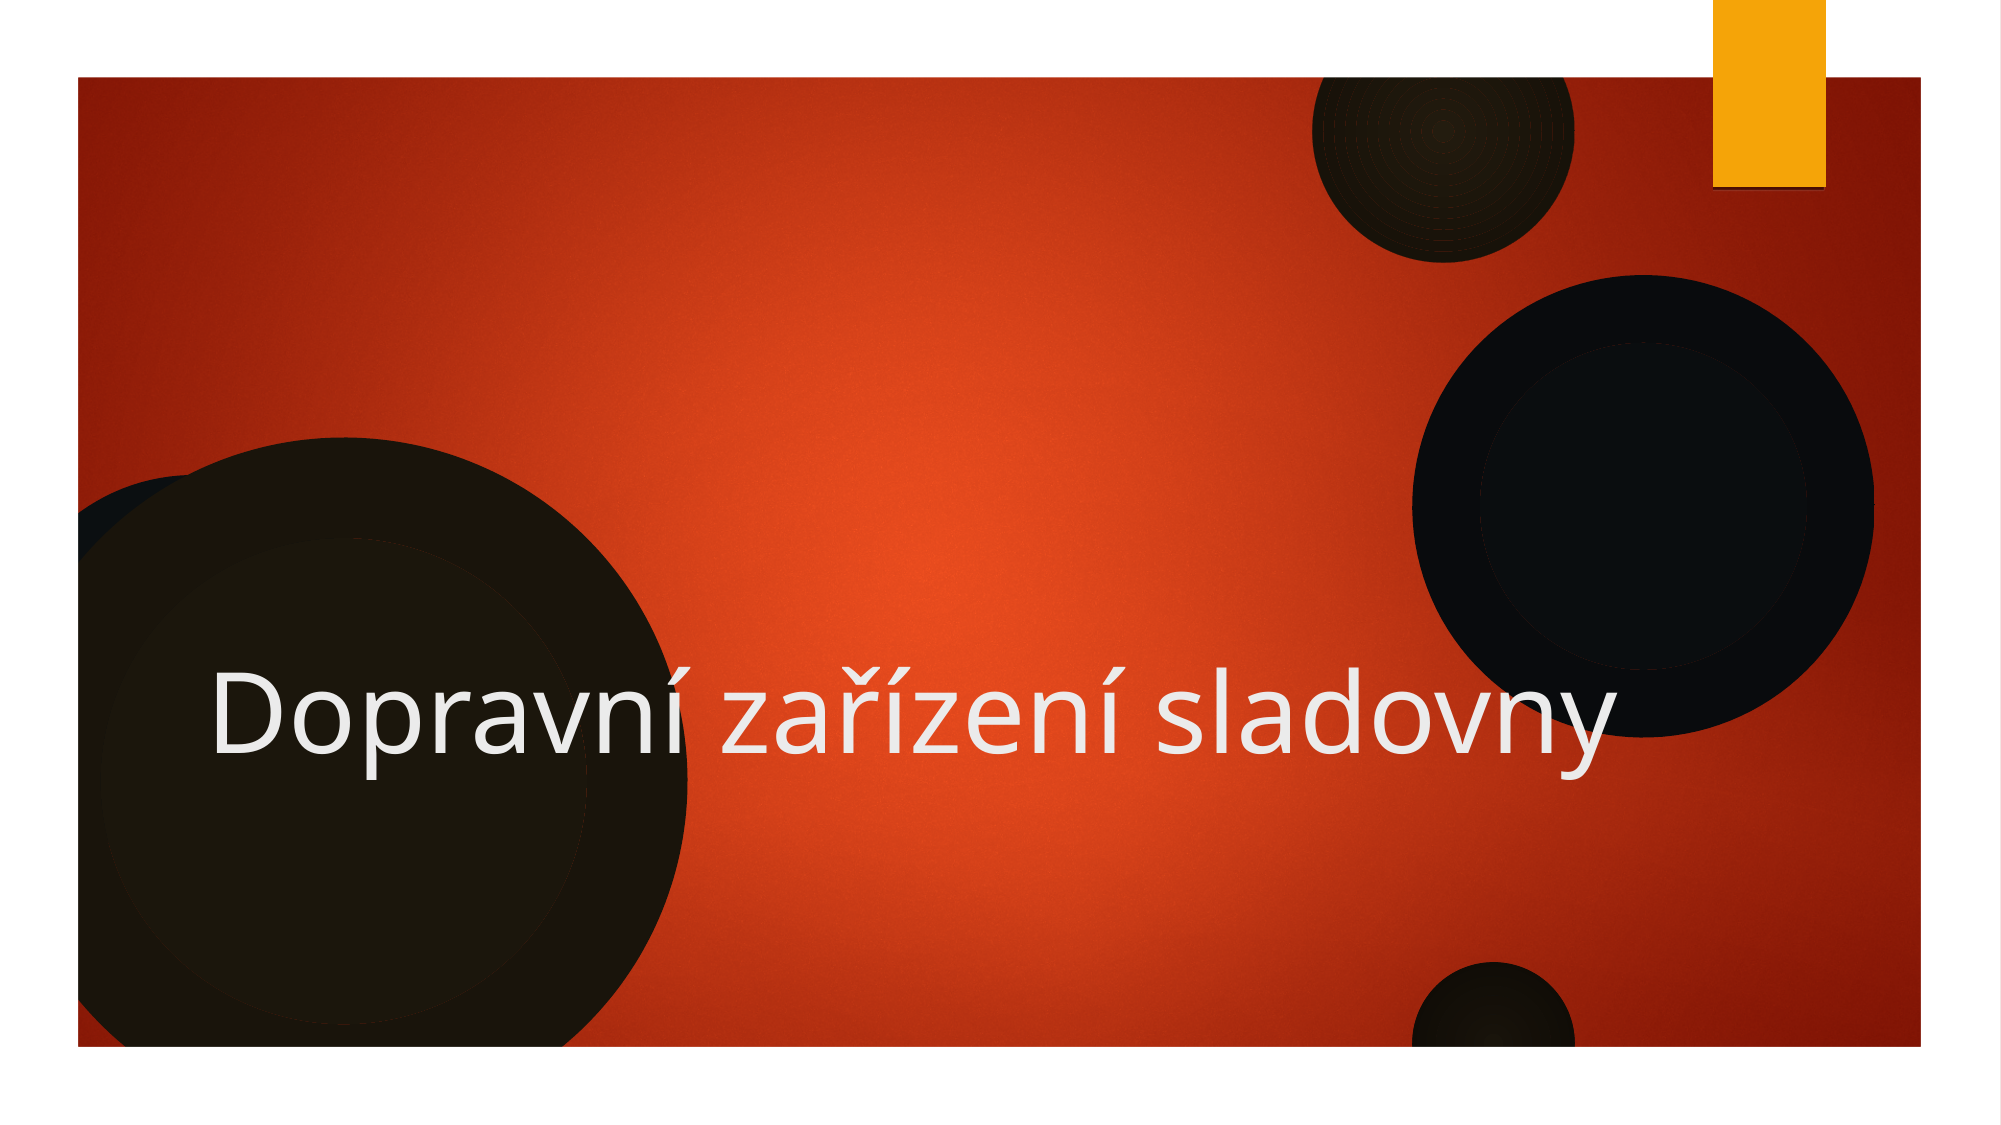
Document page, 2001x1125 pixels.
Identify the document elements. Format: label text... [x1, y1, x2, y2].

subtitle [189, 783, 1638, 926]
title Dopravní zařízení sladovny [189, 344, 1638, 783]
